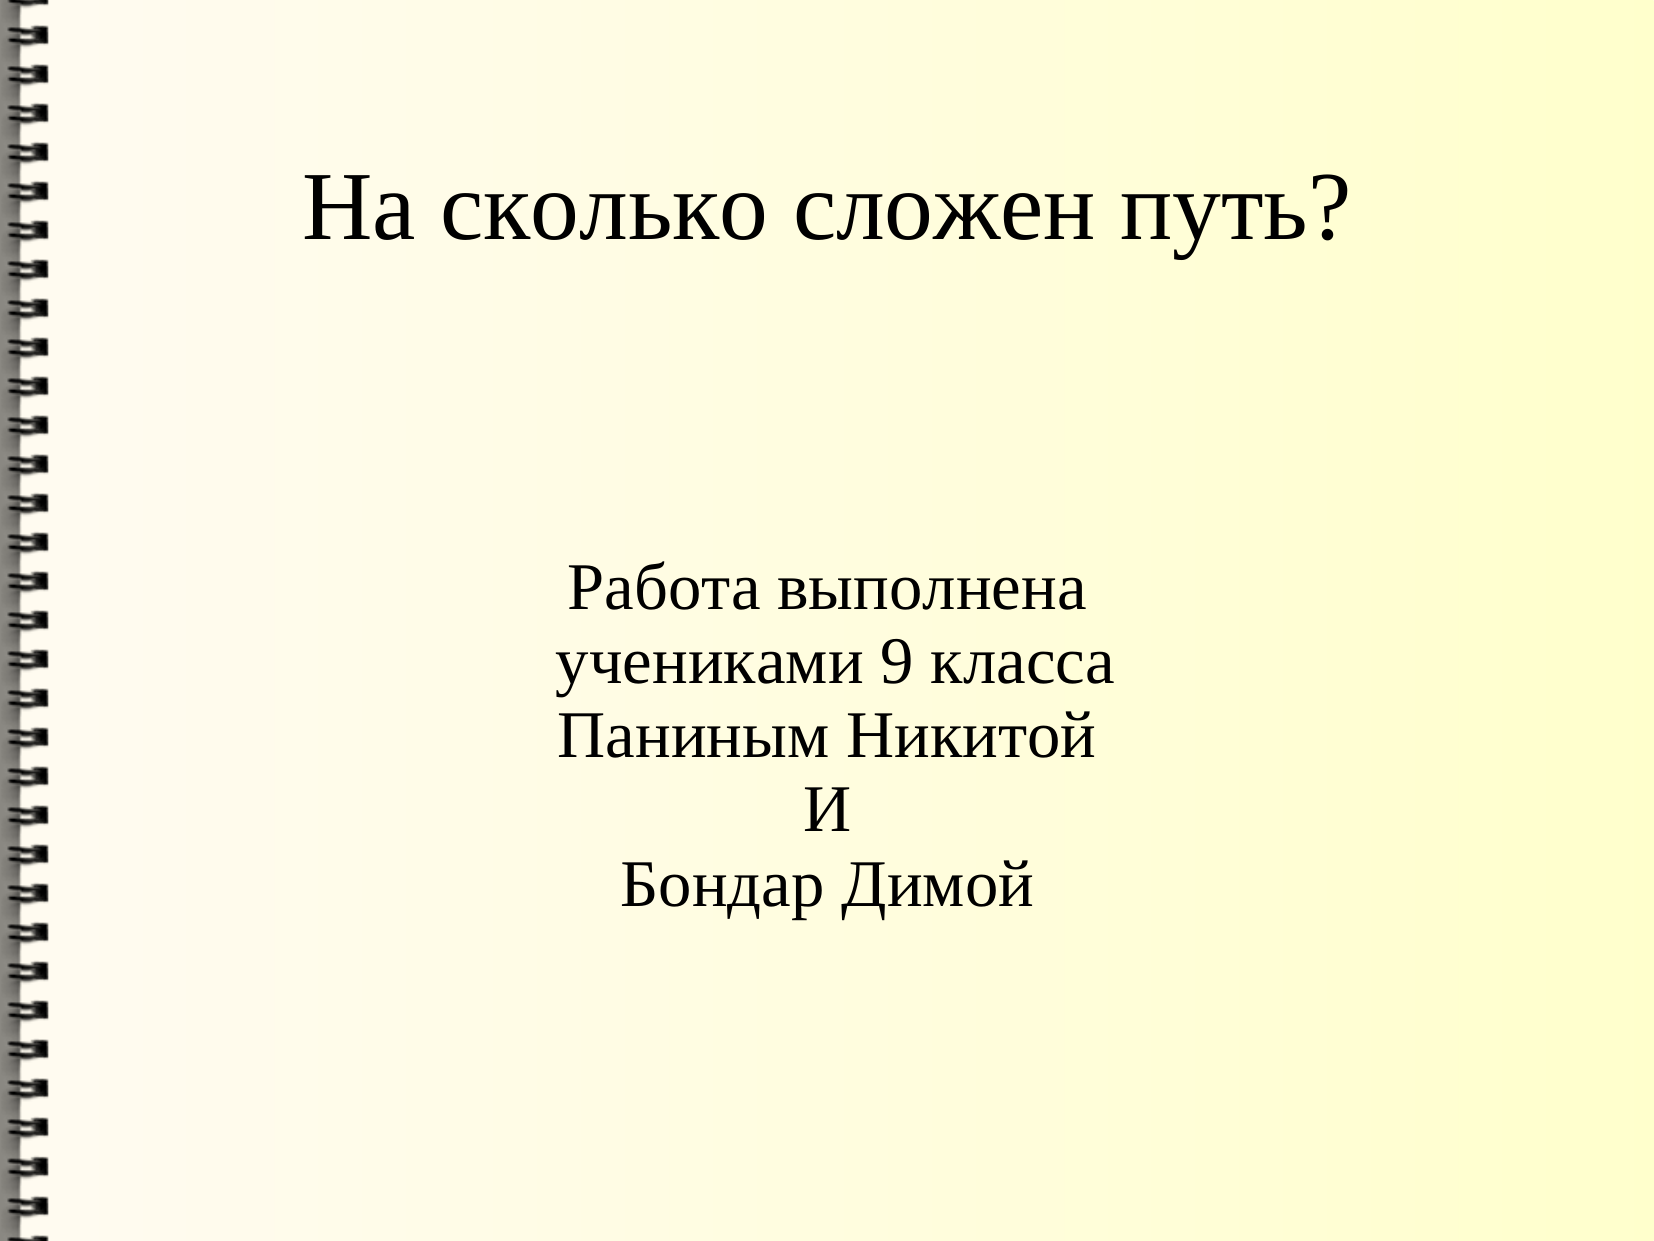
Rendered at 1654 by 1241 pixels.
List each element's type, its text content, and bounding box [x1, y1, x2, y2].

subtitle Работа выполнена учениками 9 класса Паниным Никитой И Бондар Димой [121, 344, 1534, 1127]
title На сколько сложен путь? [121, 102, 1534, 310]
picture [0, 0, 1654, 1241]
